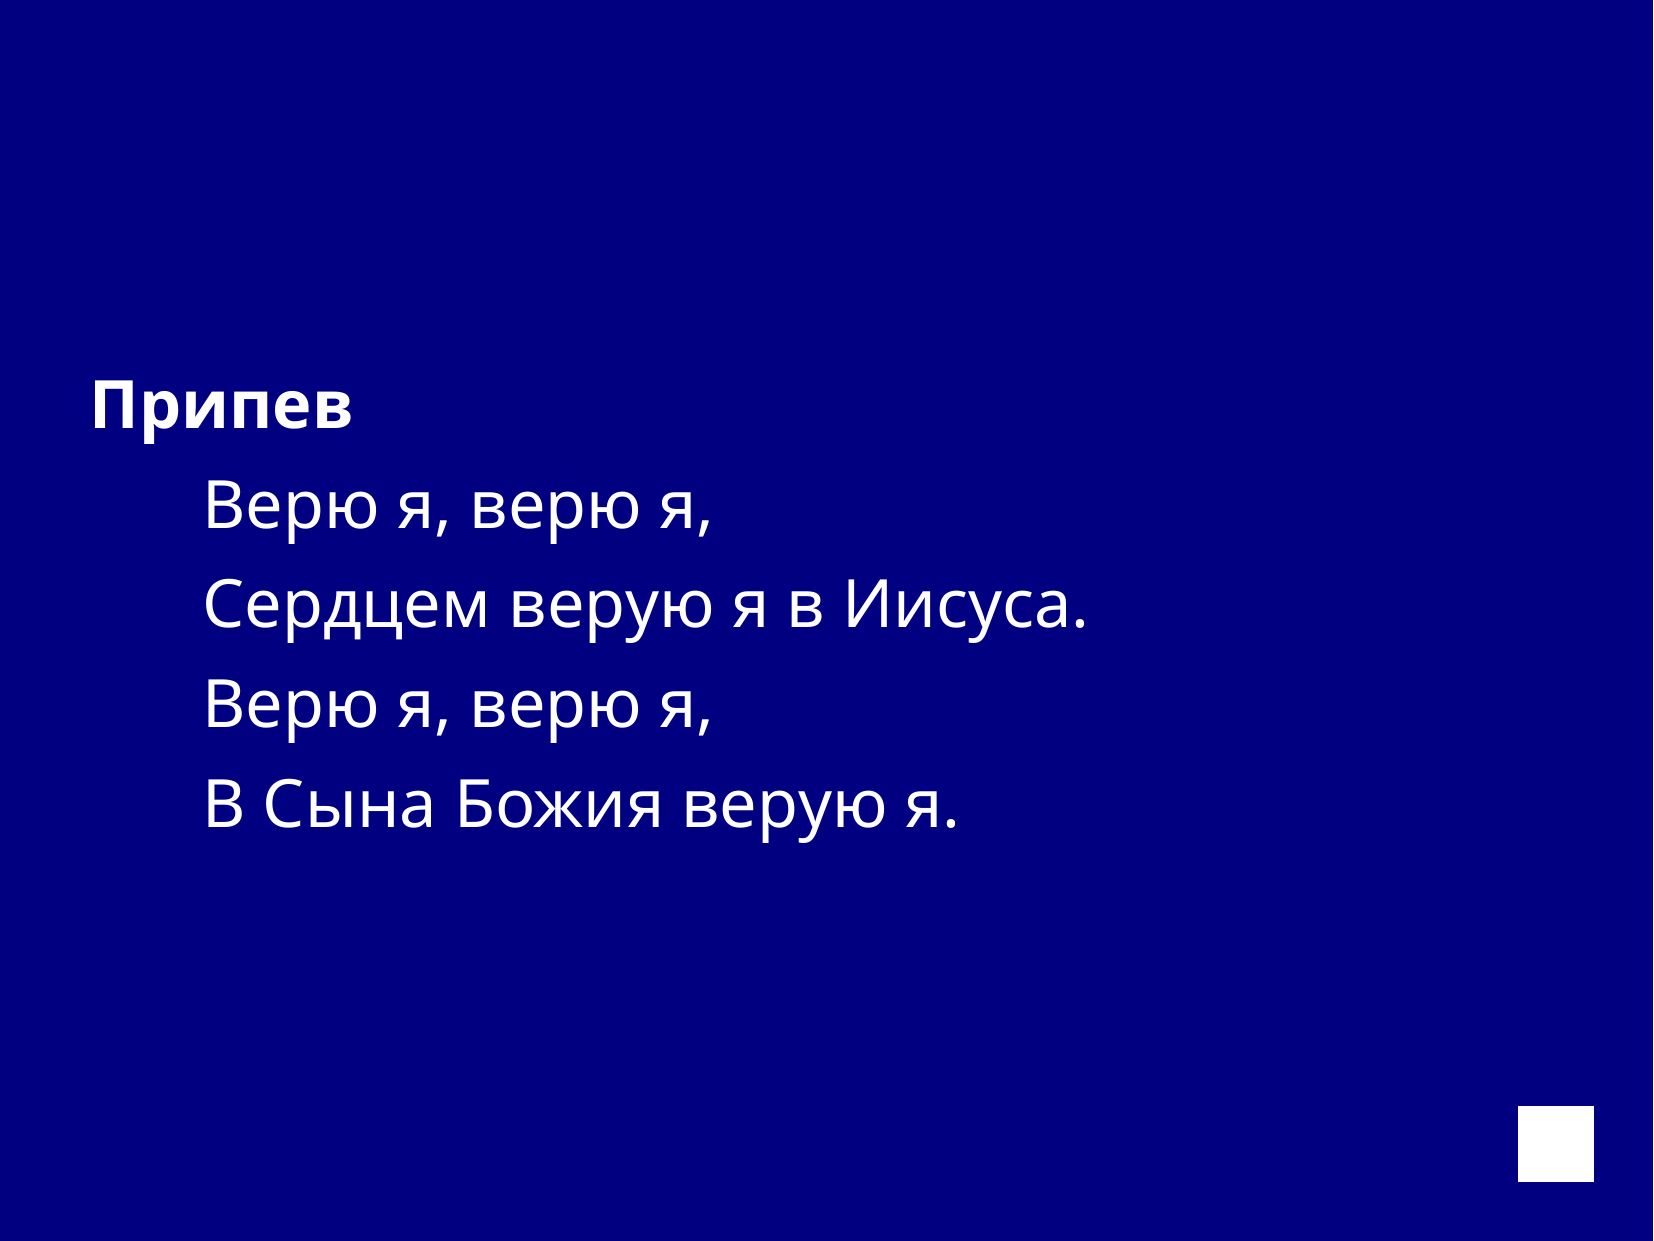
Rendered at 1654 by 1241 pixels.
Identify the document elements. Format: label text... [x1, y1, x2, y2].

text_box [1518, 1106, 1594, 1182]
text_box Припев Верю я, верю я, Сердцем верую я в Иисуса. Верю я, верю я, В Сына Божия верую я. [75, 150, 1576, 1163]
